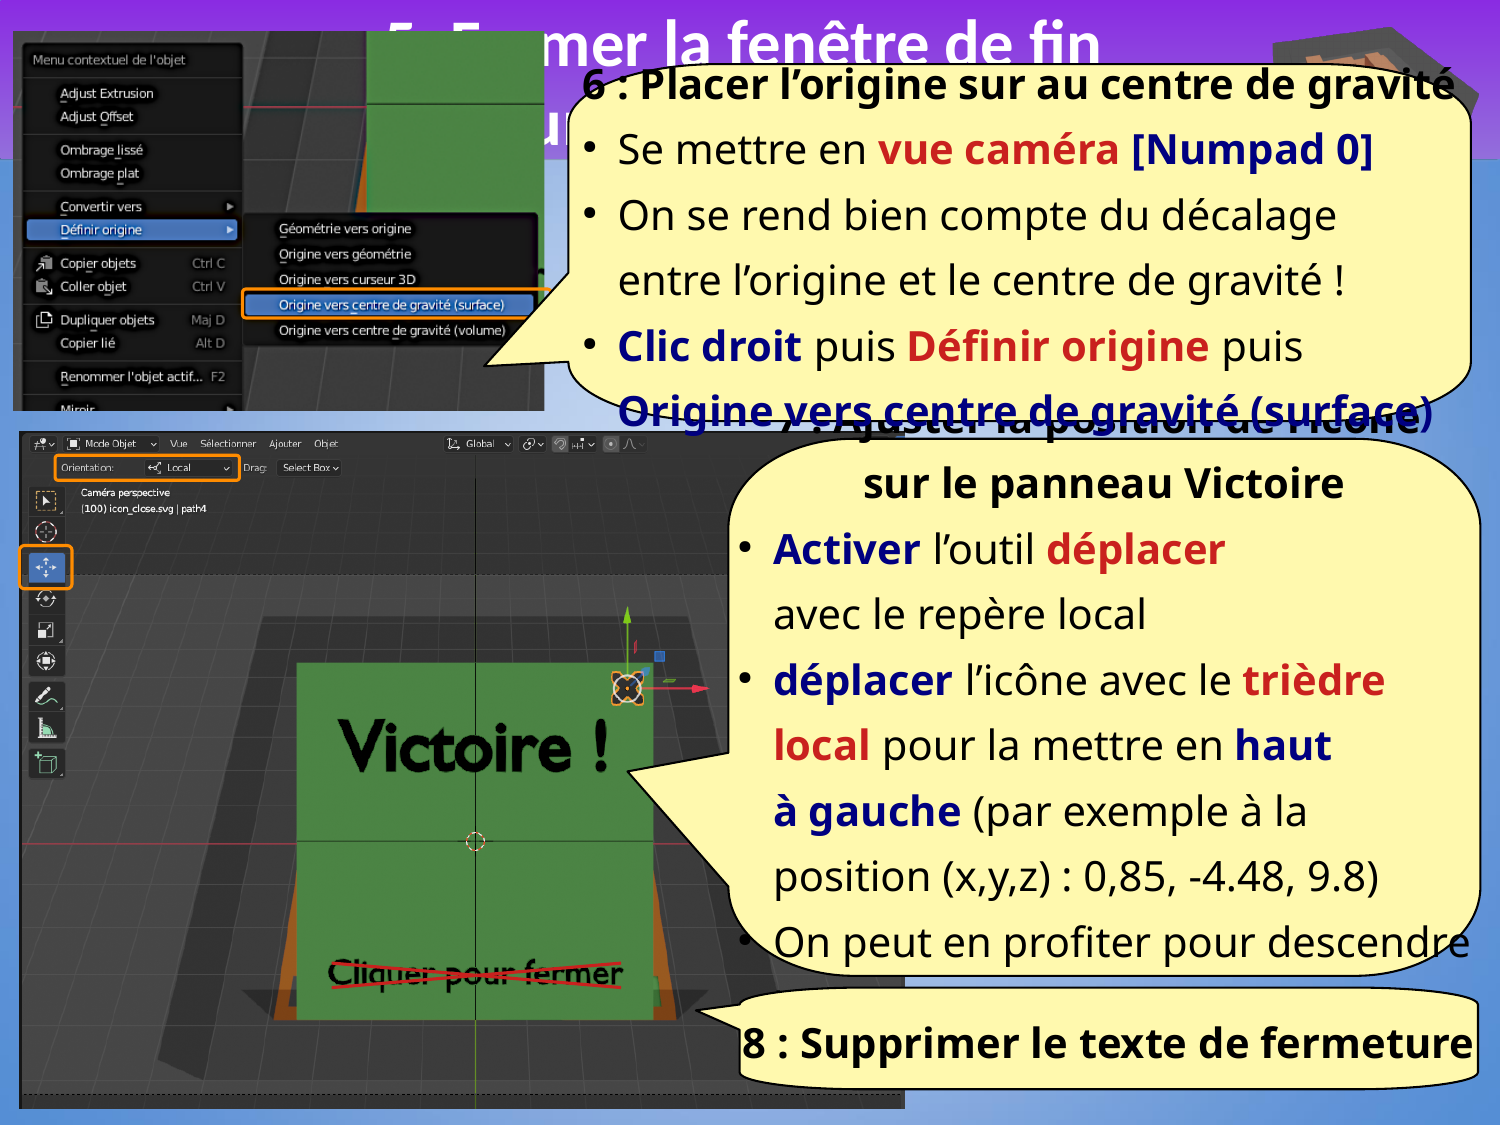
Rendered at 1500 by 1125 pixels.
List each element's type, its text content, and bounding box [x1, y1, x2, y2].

picture [1079, 422, 1089, 428]
picture [626, 409, 641, 421]
picture [1234, 422, 1242, 428]
picture [1439, 80, 1448, 85]
picture [0, 27, 1500, 1125]
picture [245, 291, 549, 316]
picture [1053, 422, 1062, 428]
picture [884, 422, 892, 428]
text_box 5. Fermer la fenêtre de fin par un bouton cliquable [0, 0, 1500, 159]
text_box 6 : Placer l’origine sur au centre de gravité Se mettre en vue caméra [Numpad 0] On se rend bien compte du décalage entre l’origine et le centre de gravité ! Clic droit puis Définir origine puis Origine vers centre de gravité (surface) [484, 64, 1471, 422]
picture [1016, 422, 1024, 429]
picture [1170, 422, 1179, 428]
picture [1453, 937, 1465, 944]
text_box 7 : Ajuster la position de l’icône sur le panneau Victoire Activer l’outil déplacer avec le repère local déplacer l’icône avec le trièdre local pour la mettre en haut à gauche (par exemple à la position (x,y,z) : 0,85, -4.48, 9.8) On peut en profiter pour descendre le titre (position locale : 0, 0.3, 0) [627, 438, 1481, 976]
text_box 8 : Supprimer le texte de fermeture [695, 987, 1478, 1090]
picture [871, 422, 1047, 438]
